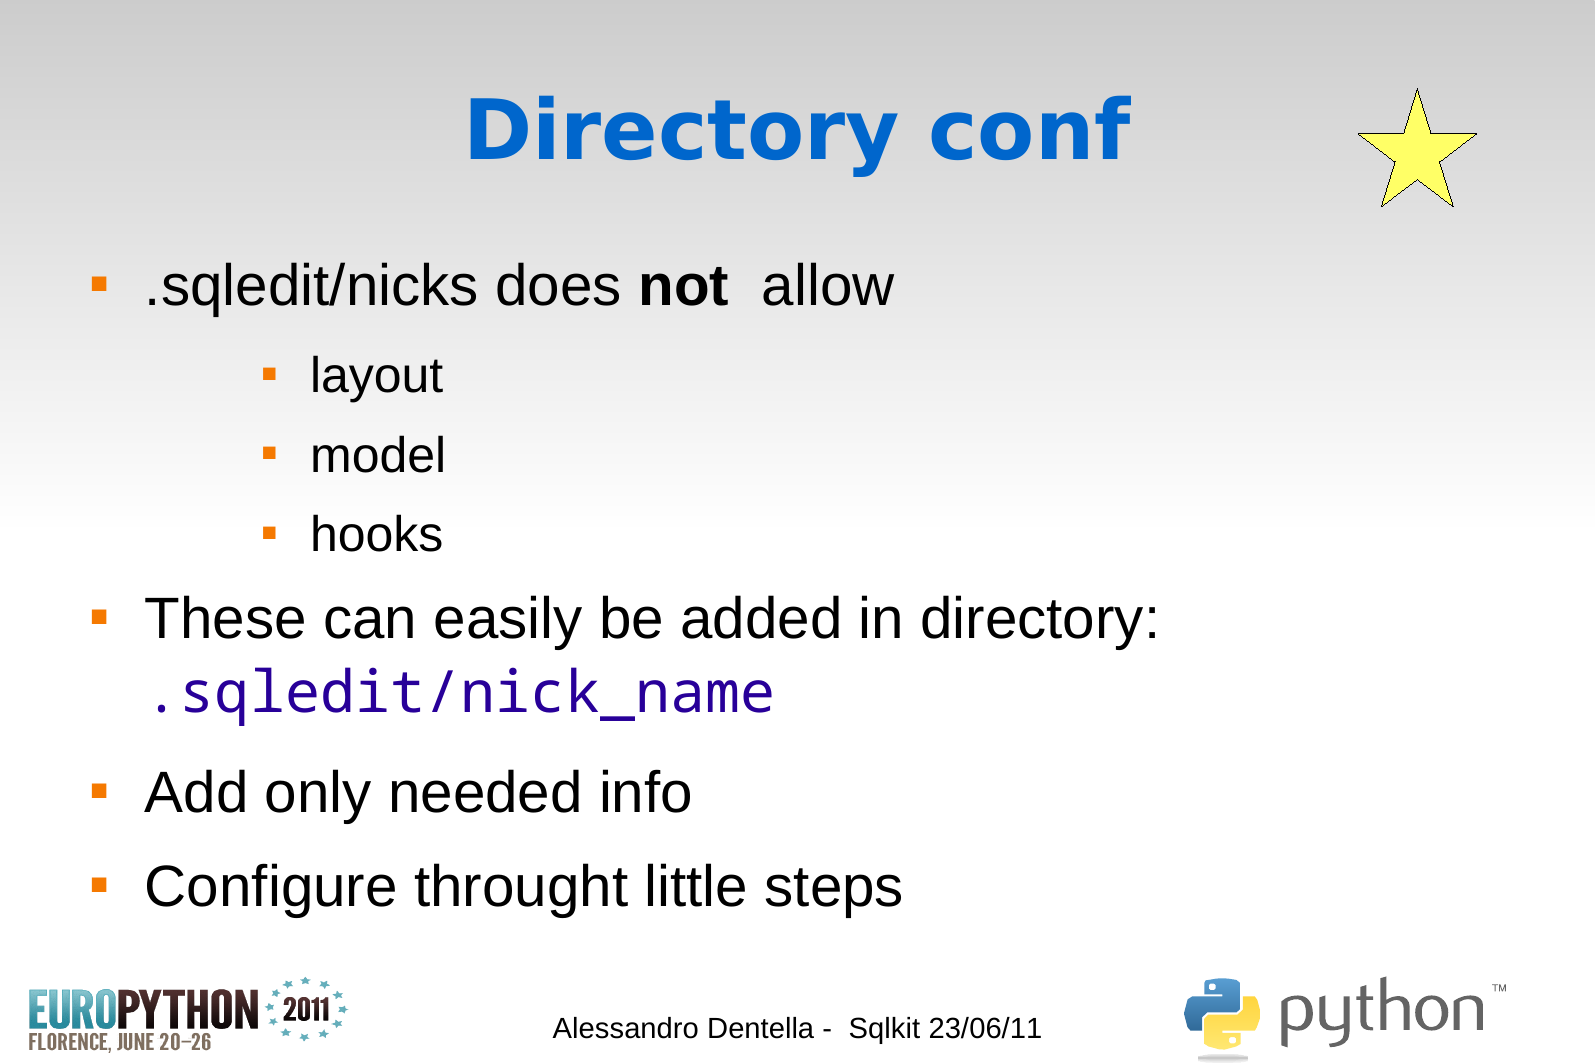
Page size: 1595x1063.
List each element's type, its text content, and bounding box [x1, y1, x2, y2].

text_box [1358, 88, 1477, 207]
picture [29, 974, 355, 1058]
title Directory conf [79, 42, 1515, 220]
list .sqledit/nicks does not allow layout model hooks These can easily be added in directory: .sqledit/nick_name Add only needed info Configure throught little steps [74, 253, 1510, 1002]
